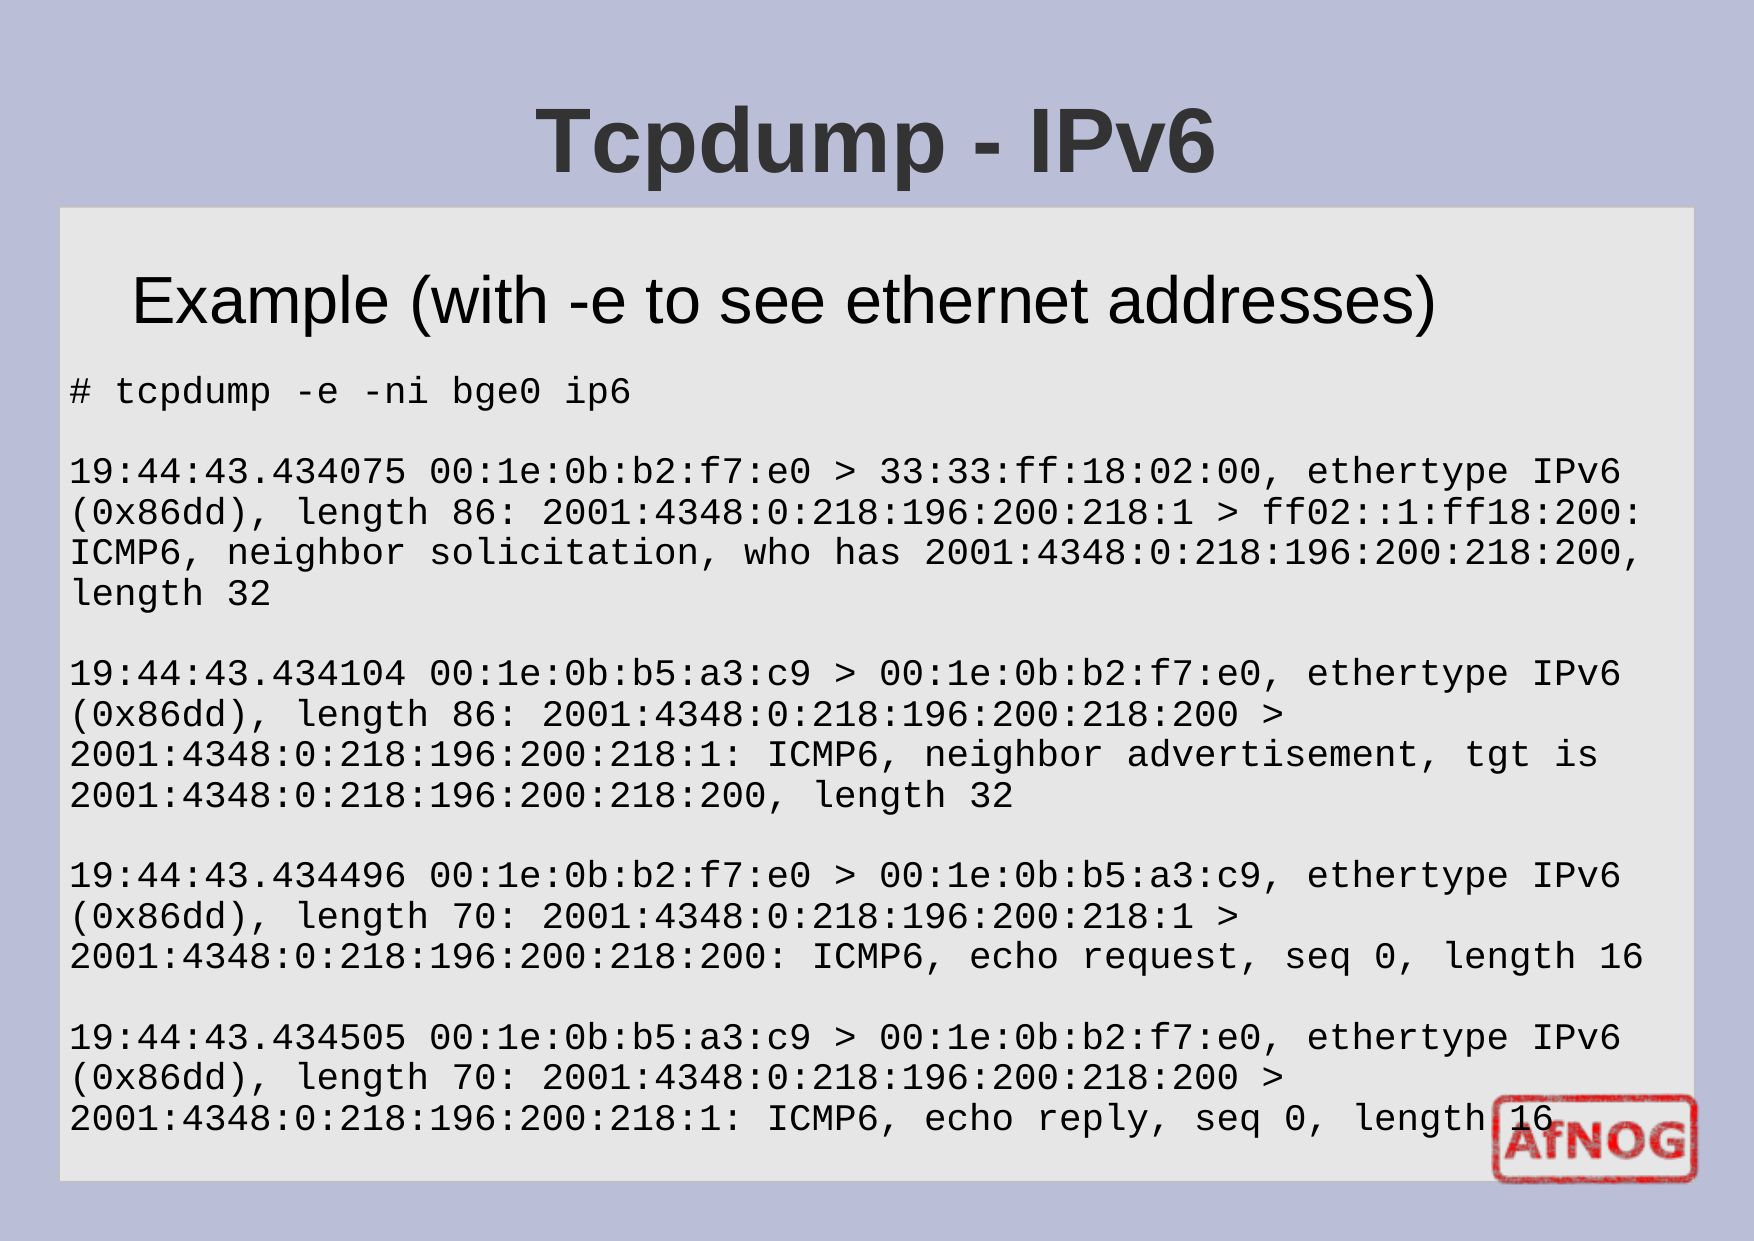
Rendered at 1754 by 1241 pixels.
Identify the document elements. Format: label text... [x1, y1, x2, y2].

text_box [1511, 253, 1695, 1092]
picture [1490, 1092, 1701, 1188]
list Example (with -e to see ethernet addresses)‏ [114, 252, 1511, 369]
title Tcpdump - IPv6 [59, 32, 1695, 253]
text_box [59, 253, 1490, 1182]
text_box # tcpdump -e -ni bge0 ip6 19:44:43.434075 00:1e:0b:b2:f7:e0 > 33:33:ff:18:02:00, ethertype IPv6 (0x86dd), length 86: 2001:4348:0:218:196:200:218:1 > ff02::1:ff18:200: ICMP6, neighbor solicitation, who has 2001:4348:0:218:196:200:218:200, length 32 19:44:43.434104 00:1e:0b:b5:a3:c9 > 00:1e:0b:b2:f7:e0, ethertype IPv6 (0x86dd), length 86: 2001:4348:0:218:196:200:218:200 > 2001:4348:0:218:196:200:218:1: ICMP6, neighbor advertisement, tgt is 2001:4348:0:218:196:200:218:200, length 32 19:44:43.434496 00:1e:0b:b2:f7:e0 > 00:1e:0b:b5:a3:c9, ethertype IPv6 (0x86dd), length 70: 2001:4348:0:218:196:200:218:1 > 2001:4348:0:218:196:200:218:200: ICMP6, echo request, seq 0, length 16 19:44:43.434505 00:1e:0b:b5:a3:c9 > 00:1e:0b:b2:f7:e0, ethertype IPv6 (0x86dd), length 70: 2001:4348:0:218:196:200:218:200 > 2001:4348:0:218:196:200:218:1: ICMP6, echo reply, seq 0, length 16 [67, 369, 1687, 1129]
